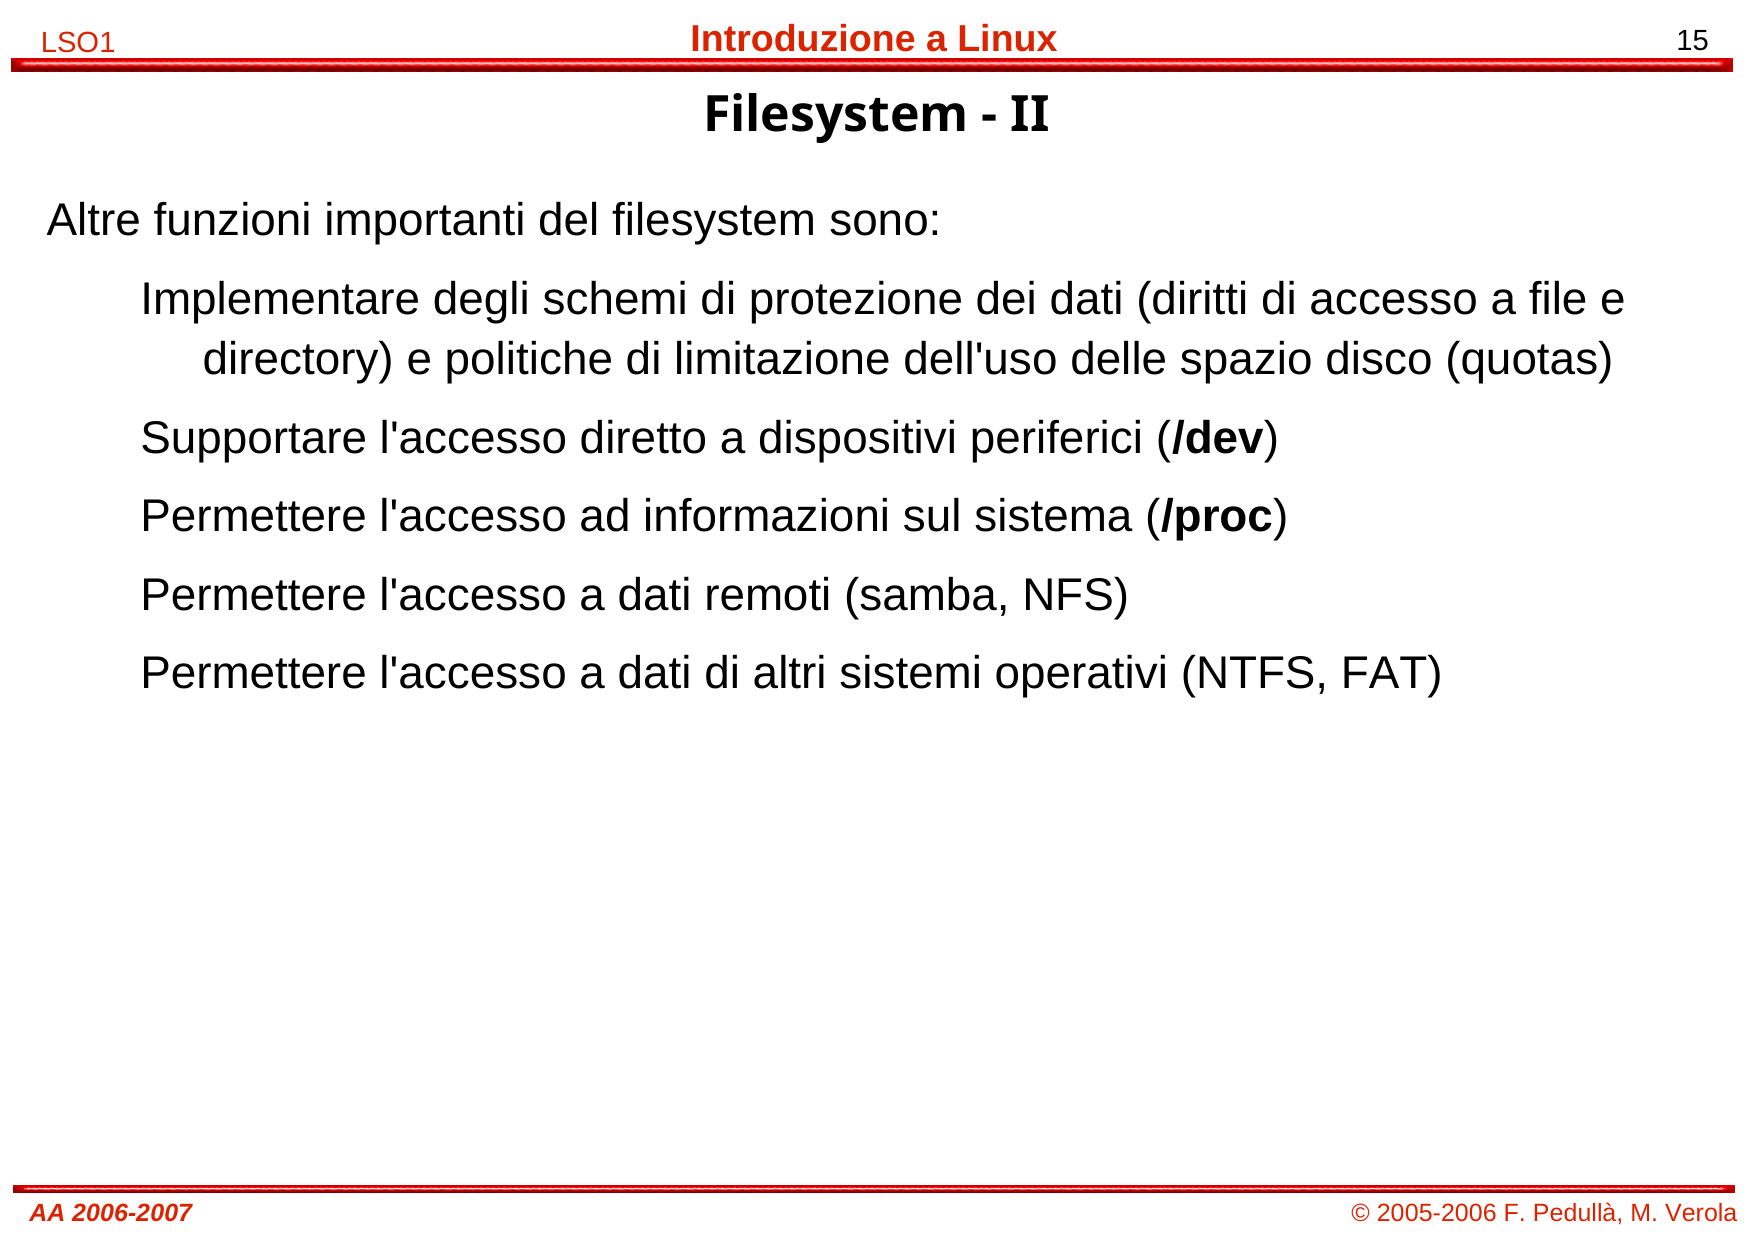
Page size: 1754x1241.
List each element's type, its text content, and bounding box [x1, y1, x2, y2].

picture [11, 58, 1733, 72]
picture [13, 1185, 1735, 1193]
title Filesystem - II [40, 66, 1714, 162]
list Altre funzioni importanti del filesystem sono: Implementare degli schemi di protezione dei dati (diritti di accesso a file e directory) e politiche di limitazione dell'uso delle spazio disco (quotas) Supportare l'accesso diretto a dispositivi periferici (/dev) Permettere l'accesso ad informazioni sul sistema (/proc) Permettere l'accesso a dati remoti (samba, NFS) Permettere l'accesso a dati di altri sistemi operativi (NTFS, FAT) [46, 190, 1684, 1067]
